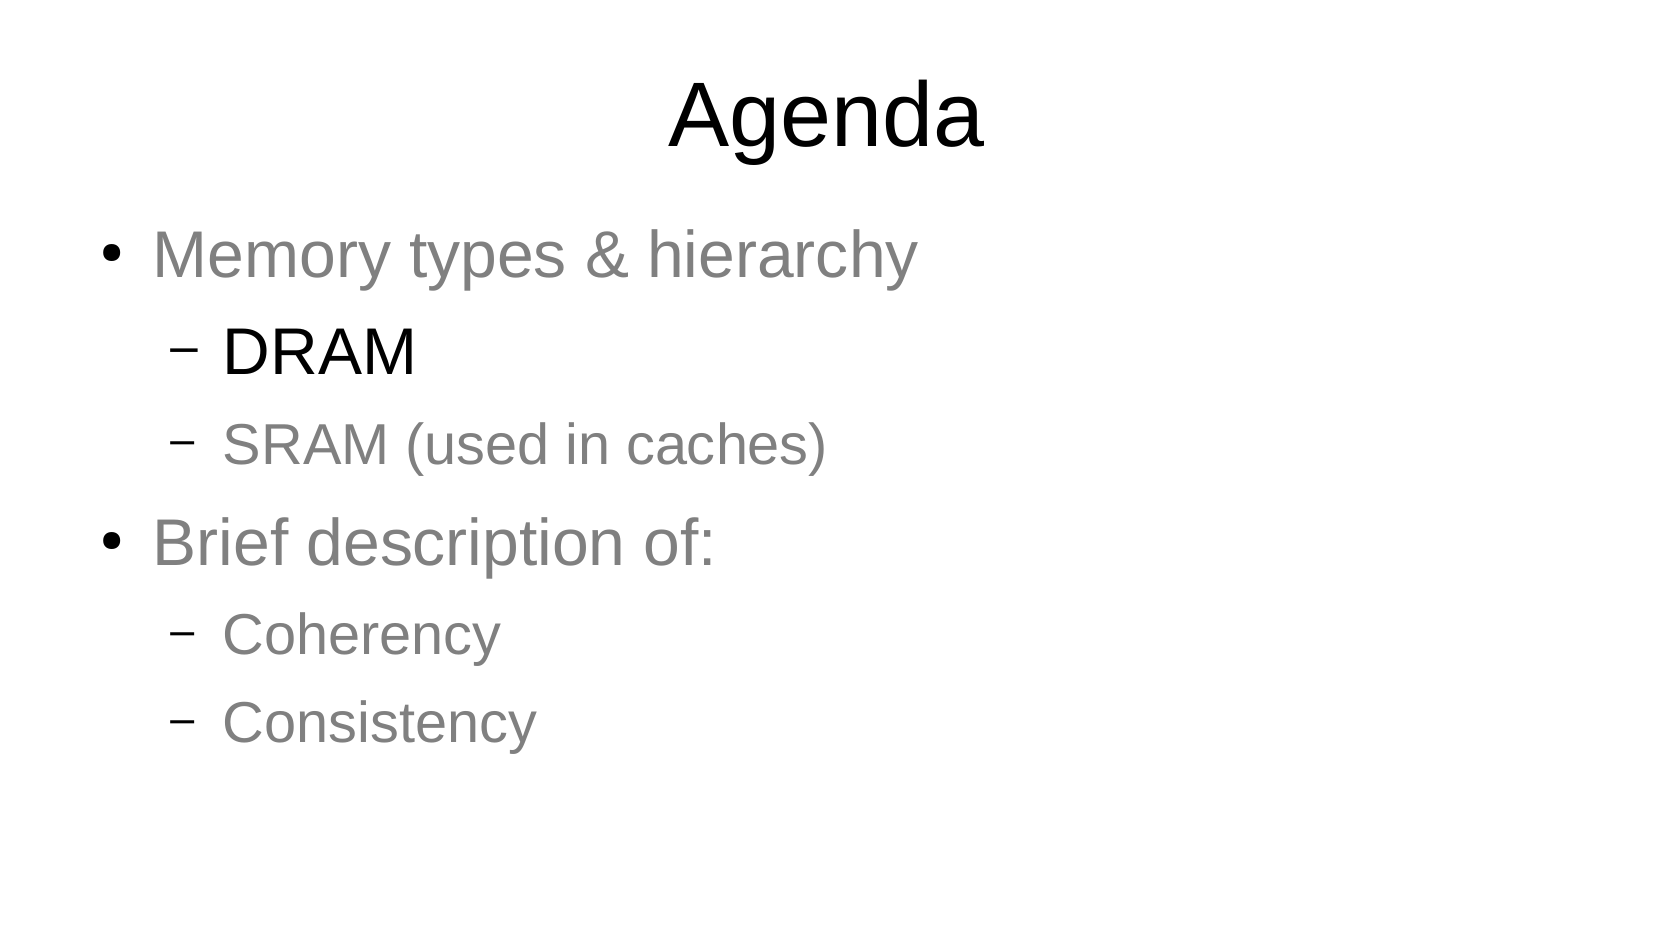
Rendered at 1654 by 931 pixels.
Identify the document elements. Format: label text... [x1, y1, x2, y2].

title Agenda [82, 37, 1571, 193]
list Memory types & hierarchy DRAM SRAM (used in caches) Brief description of: Coherency Consistency [82, 217, 1571, 758]
